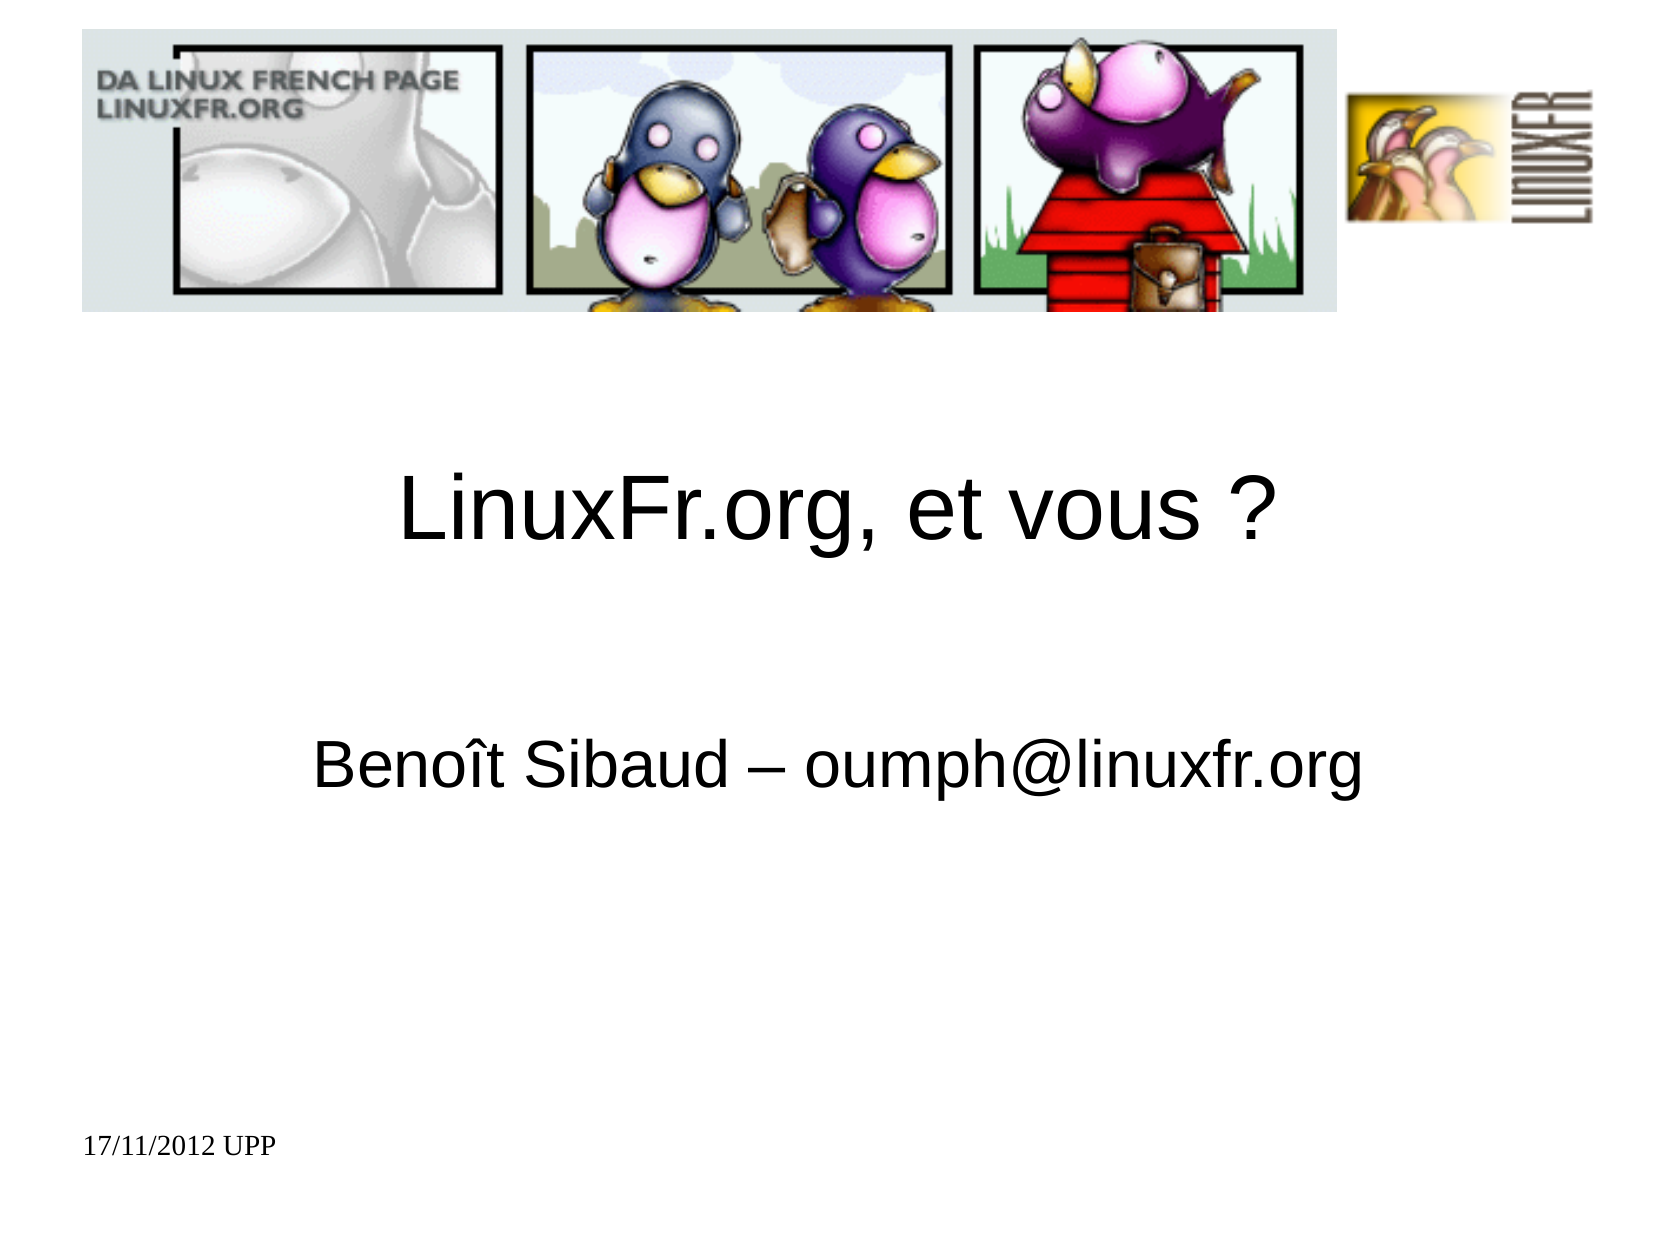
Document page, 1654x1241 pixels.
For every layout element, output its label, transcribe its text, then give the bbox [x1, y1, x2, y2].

picture [1341, 88, 1601, 229]
subtitle LinuxFr.org, et vous ? Benoît Sibaud – oumph@linuxfr.org [76, 288, 1565, 1093]
picture [82, 29, 1337, 312]
